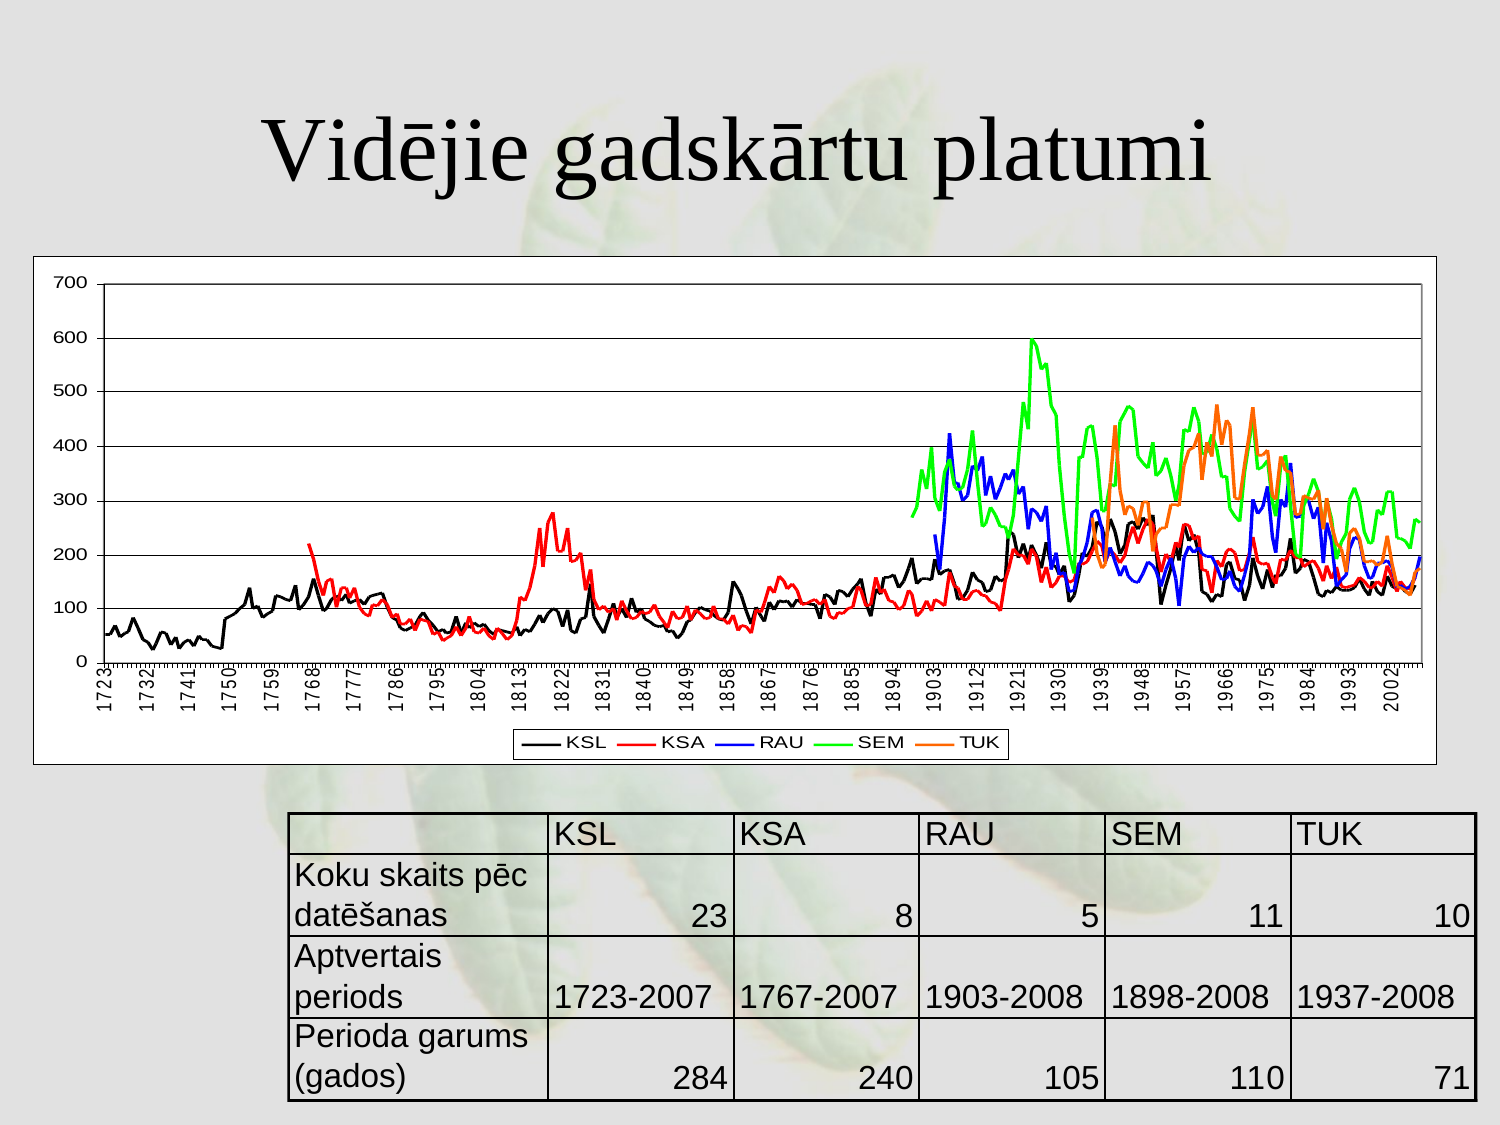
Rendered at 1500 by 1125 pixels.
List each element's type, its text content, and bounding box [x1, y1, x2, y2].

title Vidējie gadskārtu platumi [99, 49, 1375, 238]
picture [0, 0, 1500, 1125]
